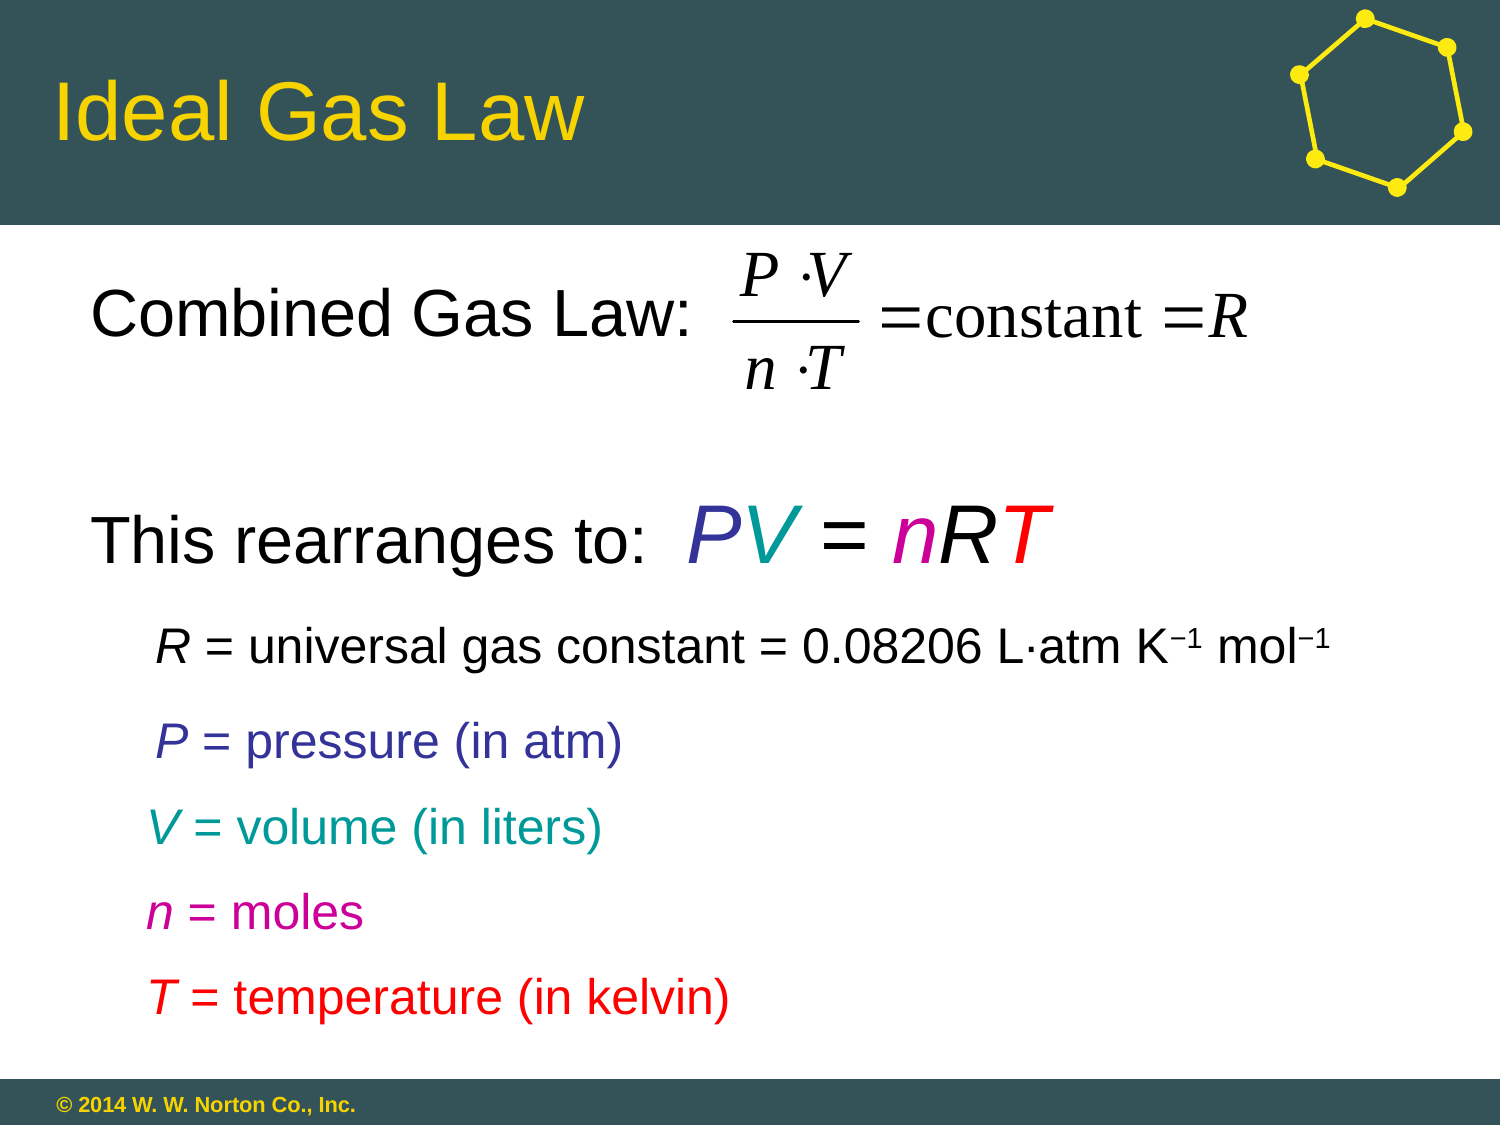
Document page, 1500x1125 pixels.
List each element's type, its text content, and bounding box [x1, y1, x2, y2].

title Ideal Gas Law [37, 19, 1118, 195]
chart [722, 233, 1263, 404]
list Combined Gas Law: This rearranges to: PV = nRT R = universal gas constant = 0.08206 L∙atm K−1 mol−1 P = pressure (in atm) V = volume (in liters) n = moles T = temperature (in kelvin) [75, 262, 1425, 1075]
